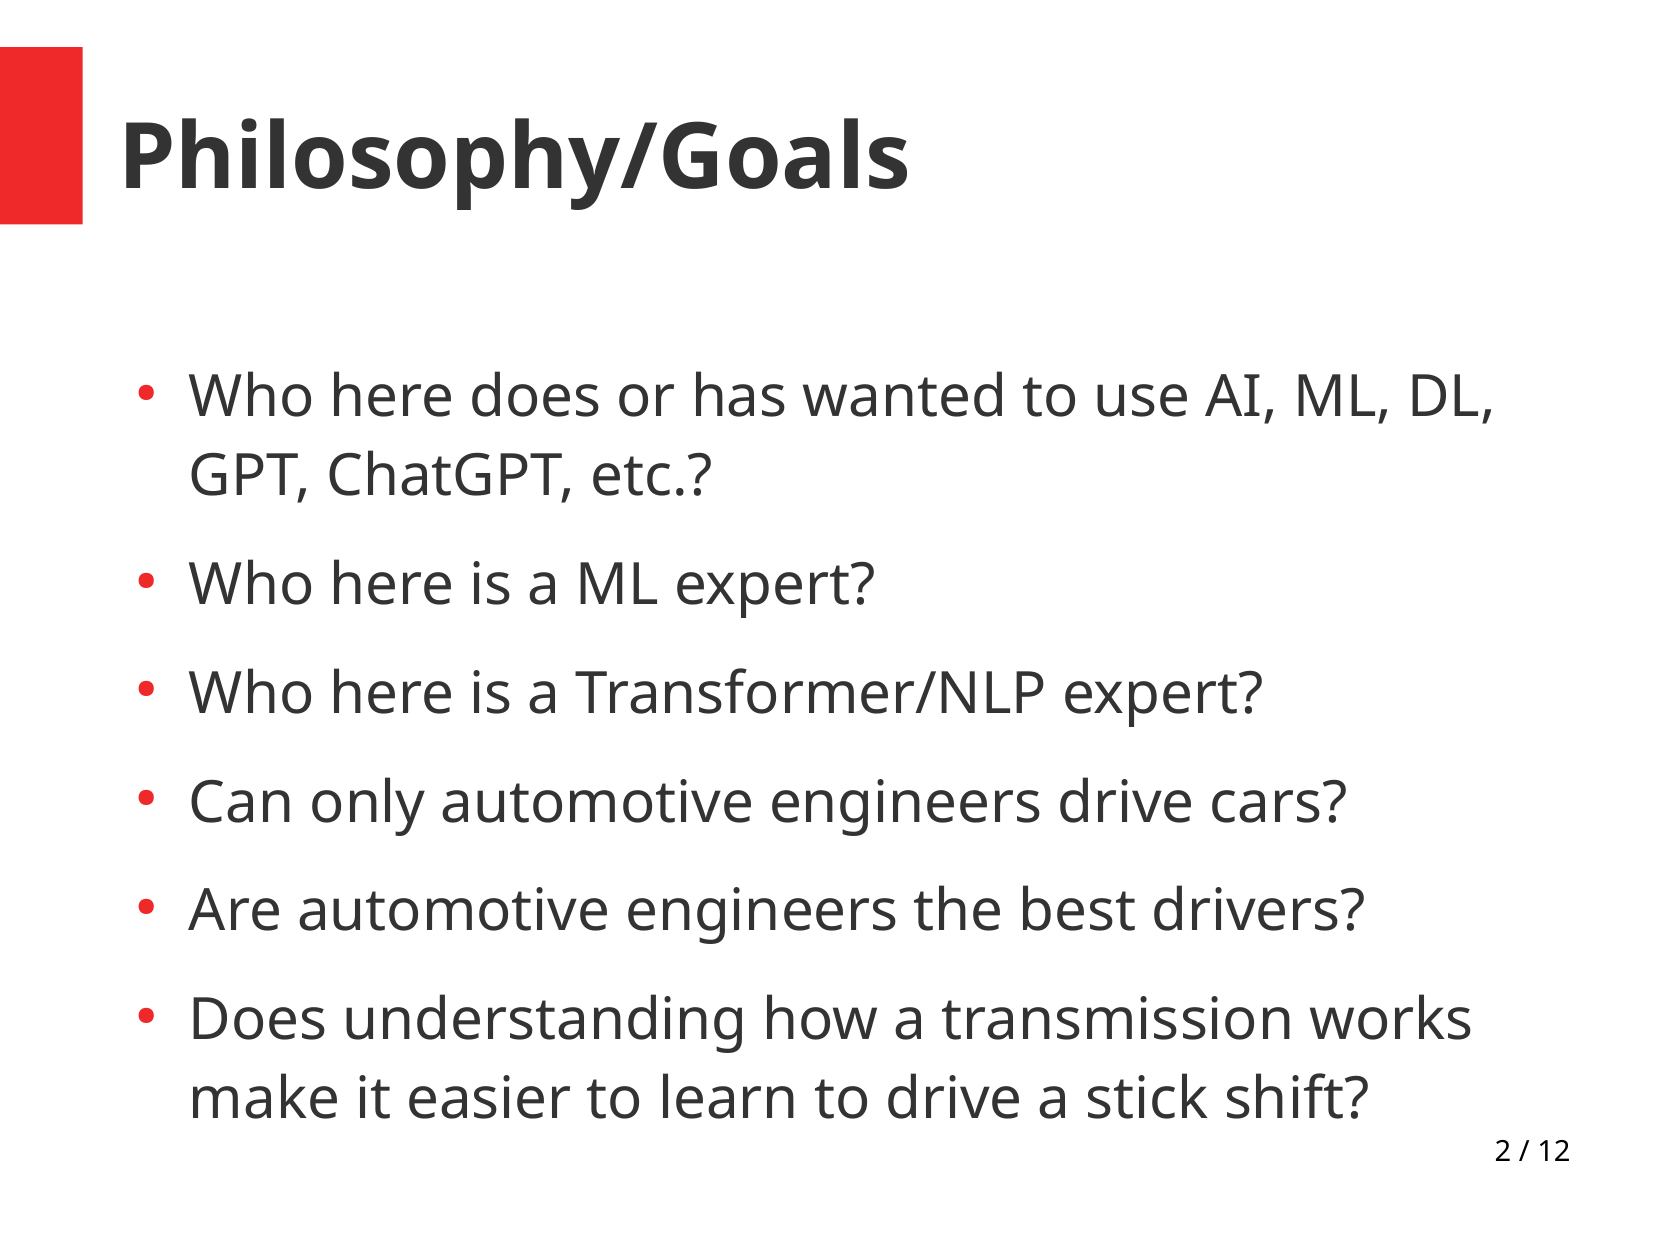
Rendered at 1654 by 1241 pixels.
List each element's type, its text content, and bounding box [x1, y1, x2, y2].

title Philosophy/Goals [118, 49, 1571, 257]
list Who here does or has wanted to use AI, ML, DL, GPT, ChatGPT, etc.? Who here is a ML expert? Who here is a Transformer/NLP expert? Can only automotive engineers drive cars? Are automotive engineers the best drivers? Does understanding how a transmission works make it easier to learn to drive a stick shift? [118, 354, 1536, 1074]
